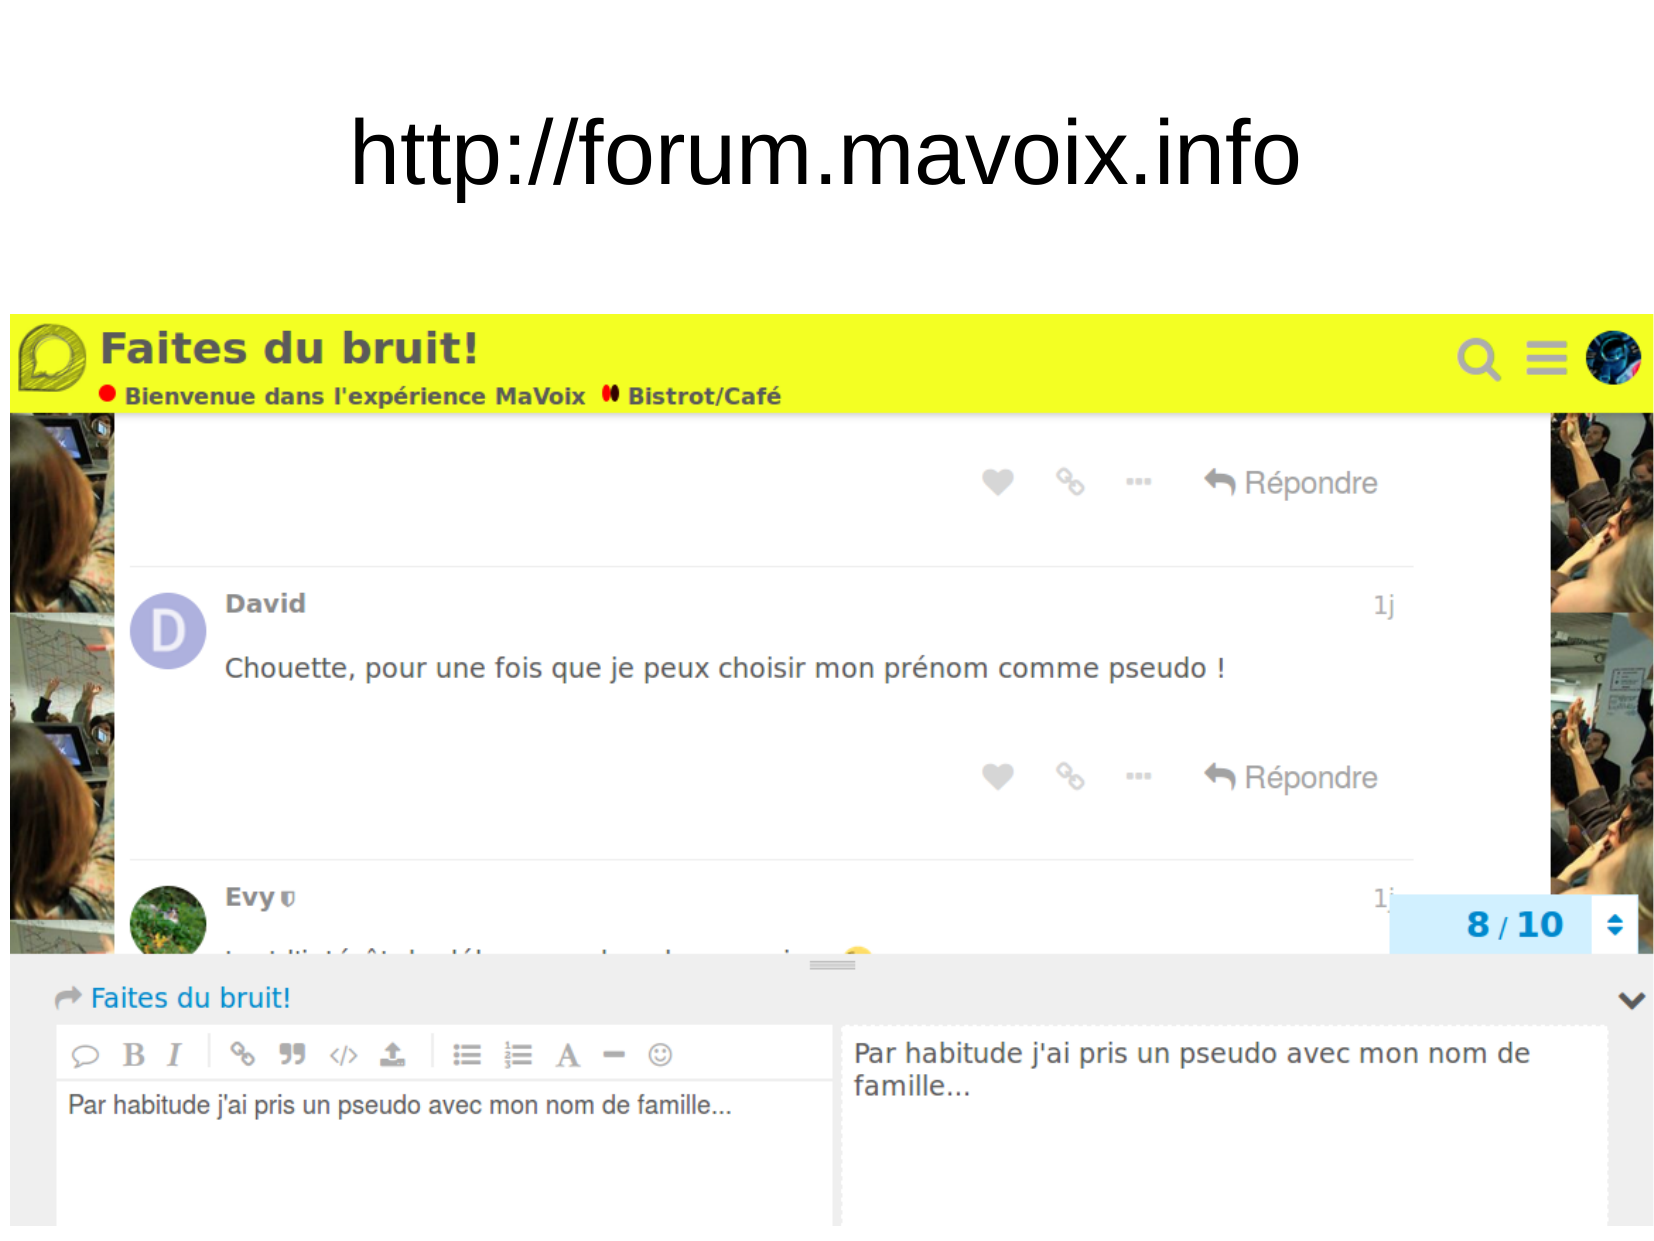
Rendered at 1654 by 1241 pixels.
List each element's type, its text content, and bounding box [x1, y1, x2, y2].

picture [10, 314, 1654, 1226]
title http://forum.mavoix.info [82, 49, 1571, 257]
